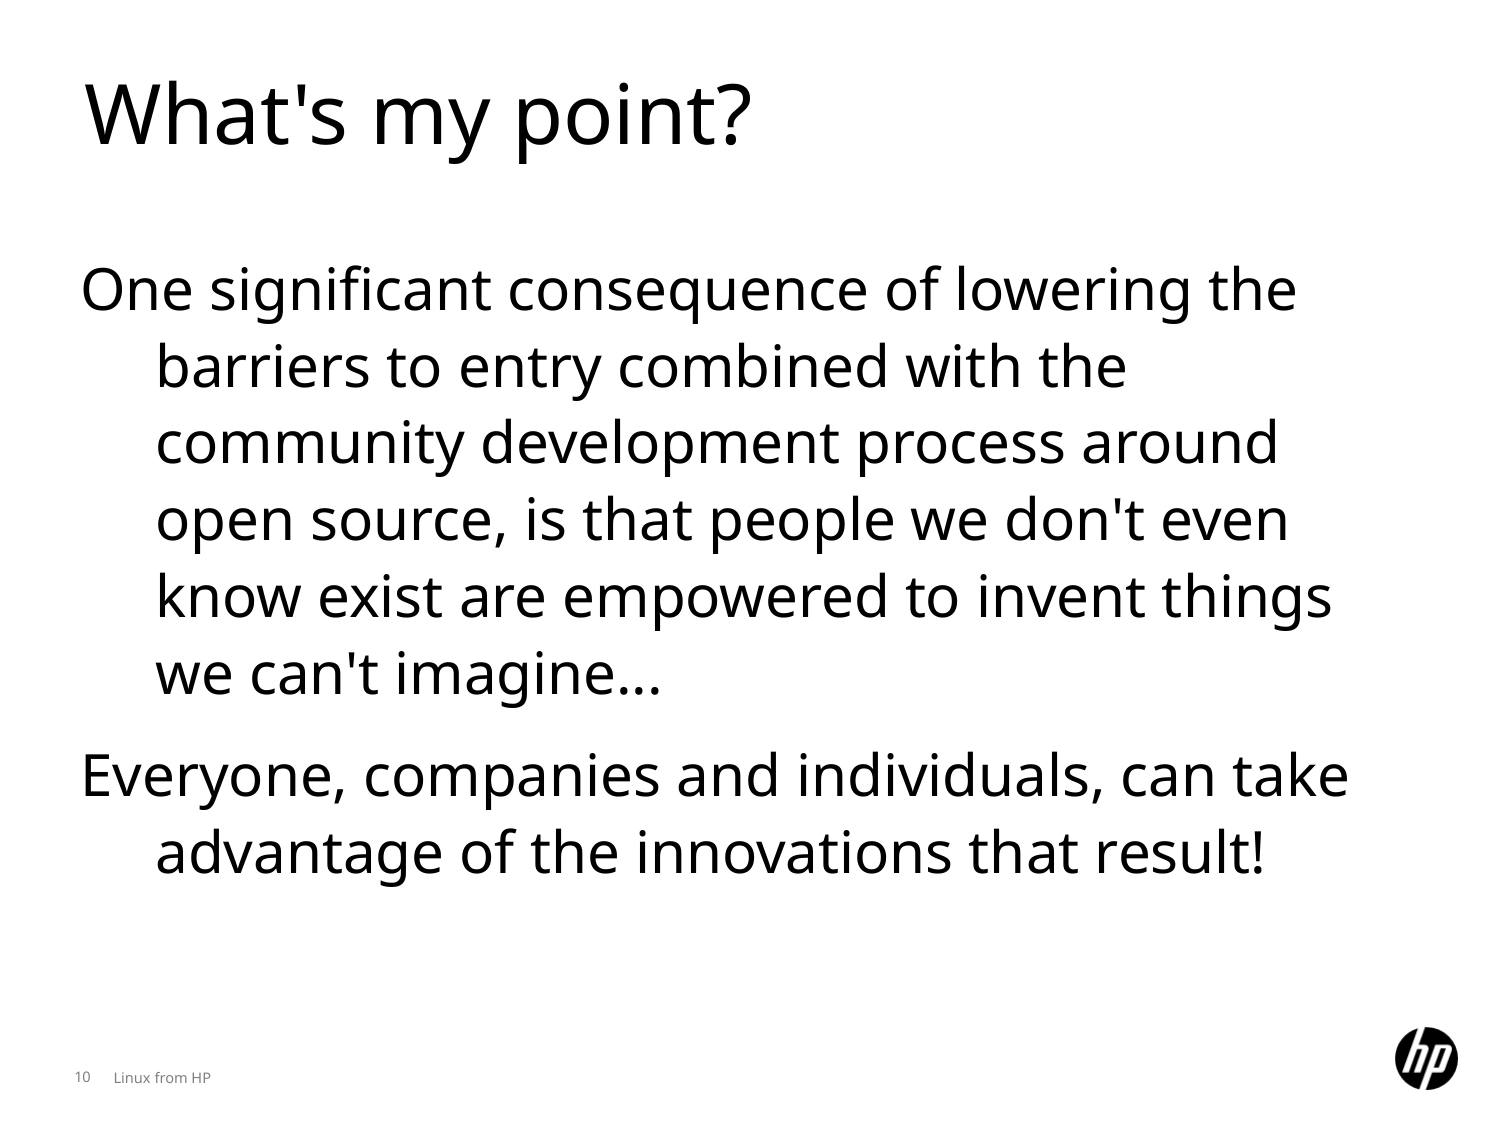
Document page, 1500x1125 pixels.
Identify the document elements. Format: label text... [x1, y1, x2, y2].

picture [1393, 1025, 1460, 1092]
title What's my point? [70, 18, 1422, 205]
list One significant consequence of lowering the barriers to entry combined with the community development process around open source, is that people we don't even know exist are empowered to invent things we can't imagine... Everyone, companies and individuals, can take advantage of the innovations that result! [65, 237, 1422, 996]
